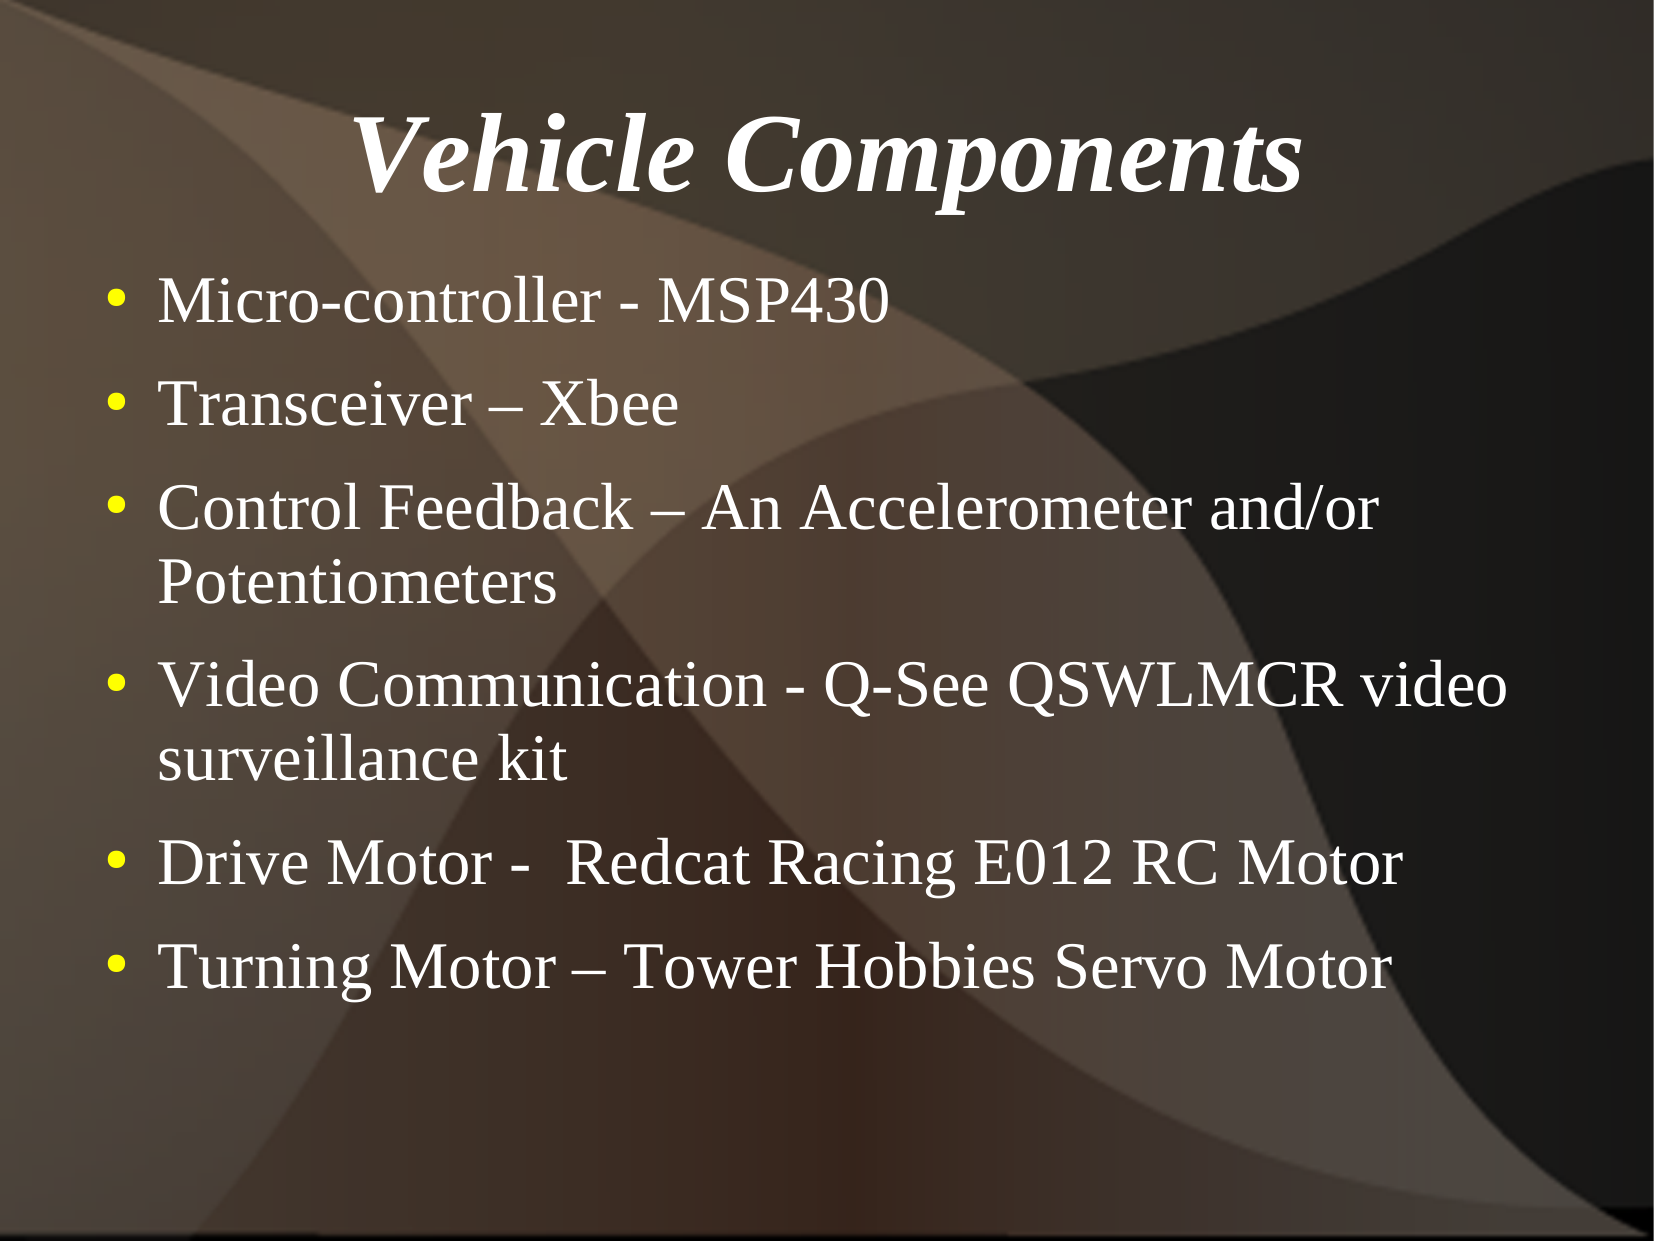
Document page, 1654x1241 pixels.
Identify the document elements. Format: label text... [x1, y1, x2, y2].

title Vehicle Components [82, 49, 1571, 257]
picture [0, 0, 1654, 1241]
list Micro-controller - MSP430 Transceiver – Xbee Control Feedback – An Accelerometer and/or Potentiometers Video Communication - Q-See QSWLMCR video surveillance kit Drive Motor - Redcat Racing E012 RC Motor Turning Motor – Tower Hobbies Servo Motor [86, 262, 1576, 1241]
